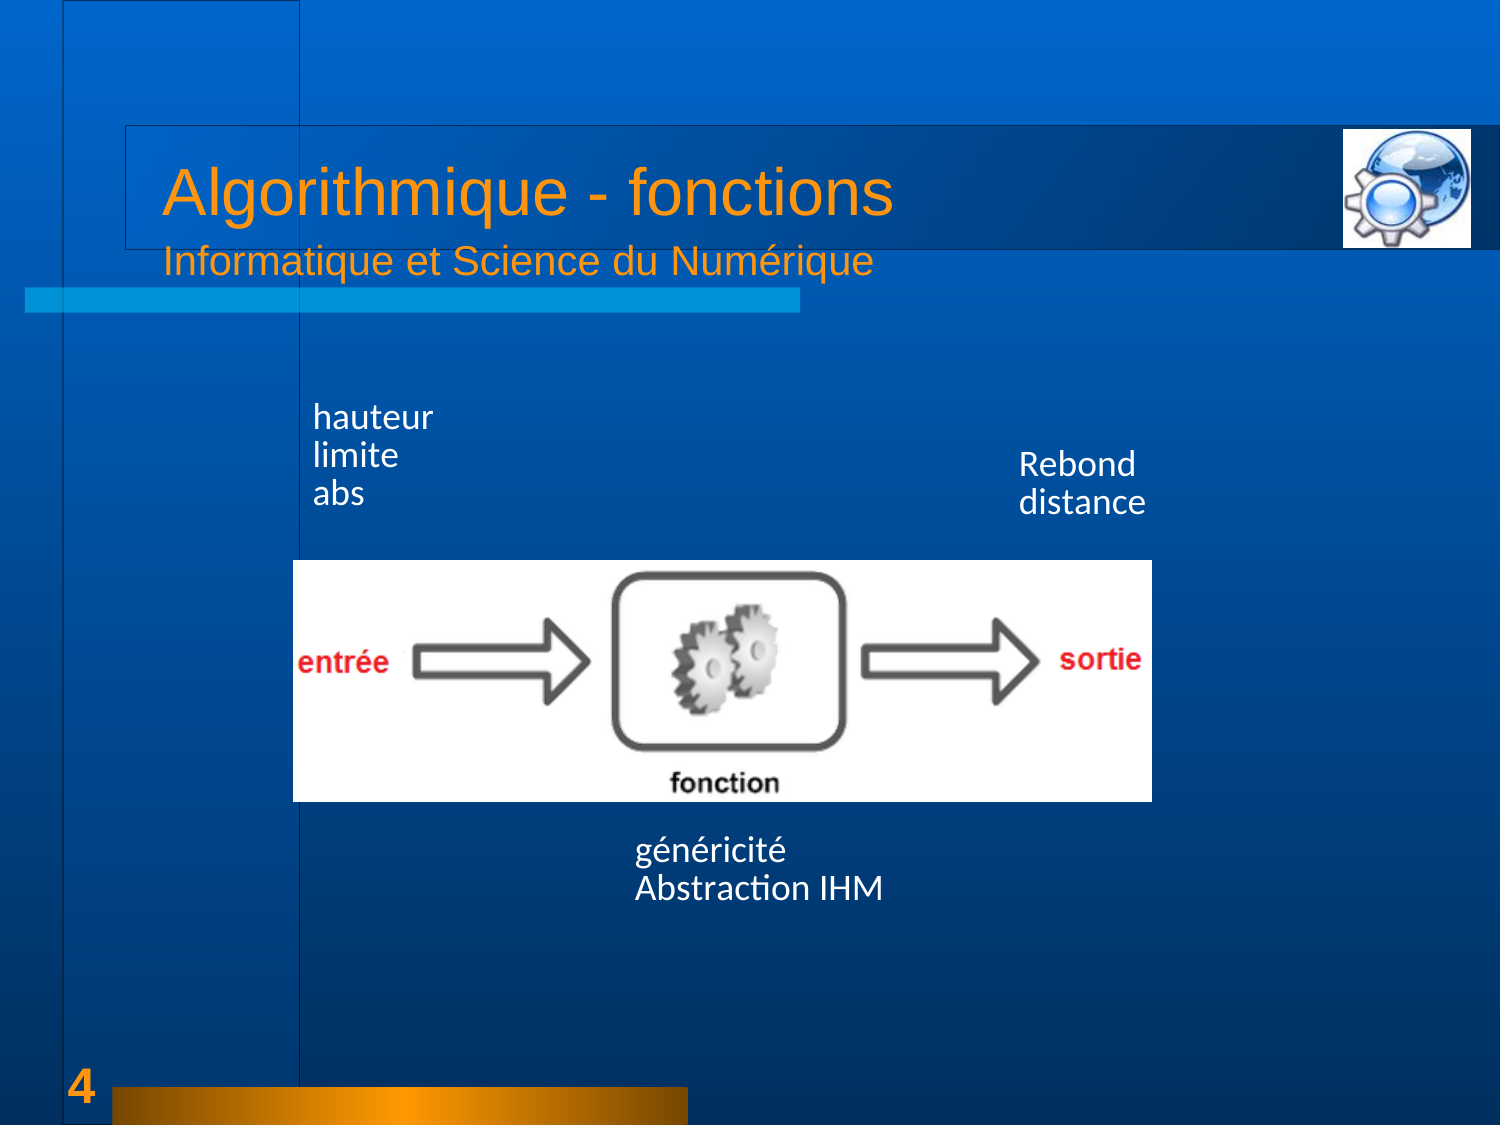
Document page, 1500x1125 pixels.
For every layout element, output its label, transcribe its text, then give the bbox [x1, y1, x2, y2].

picture [293, 560, 1152, 802]
text_box hauteur limite abs [147, 394, 502, 532]
text_box généricité Abstraction IHM [620, 826, 945, 955]
text_box Rebond distance [1003, 441, 1182, 532]
picture [1343, 129, 1471, 248]
